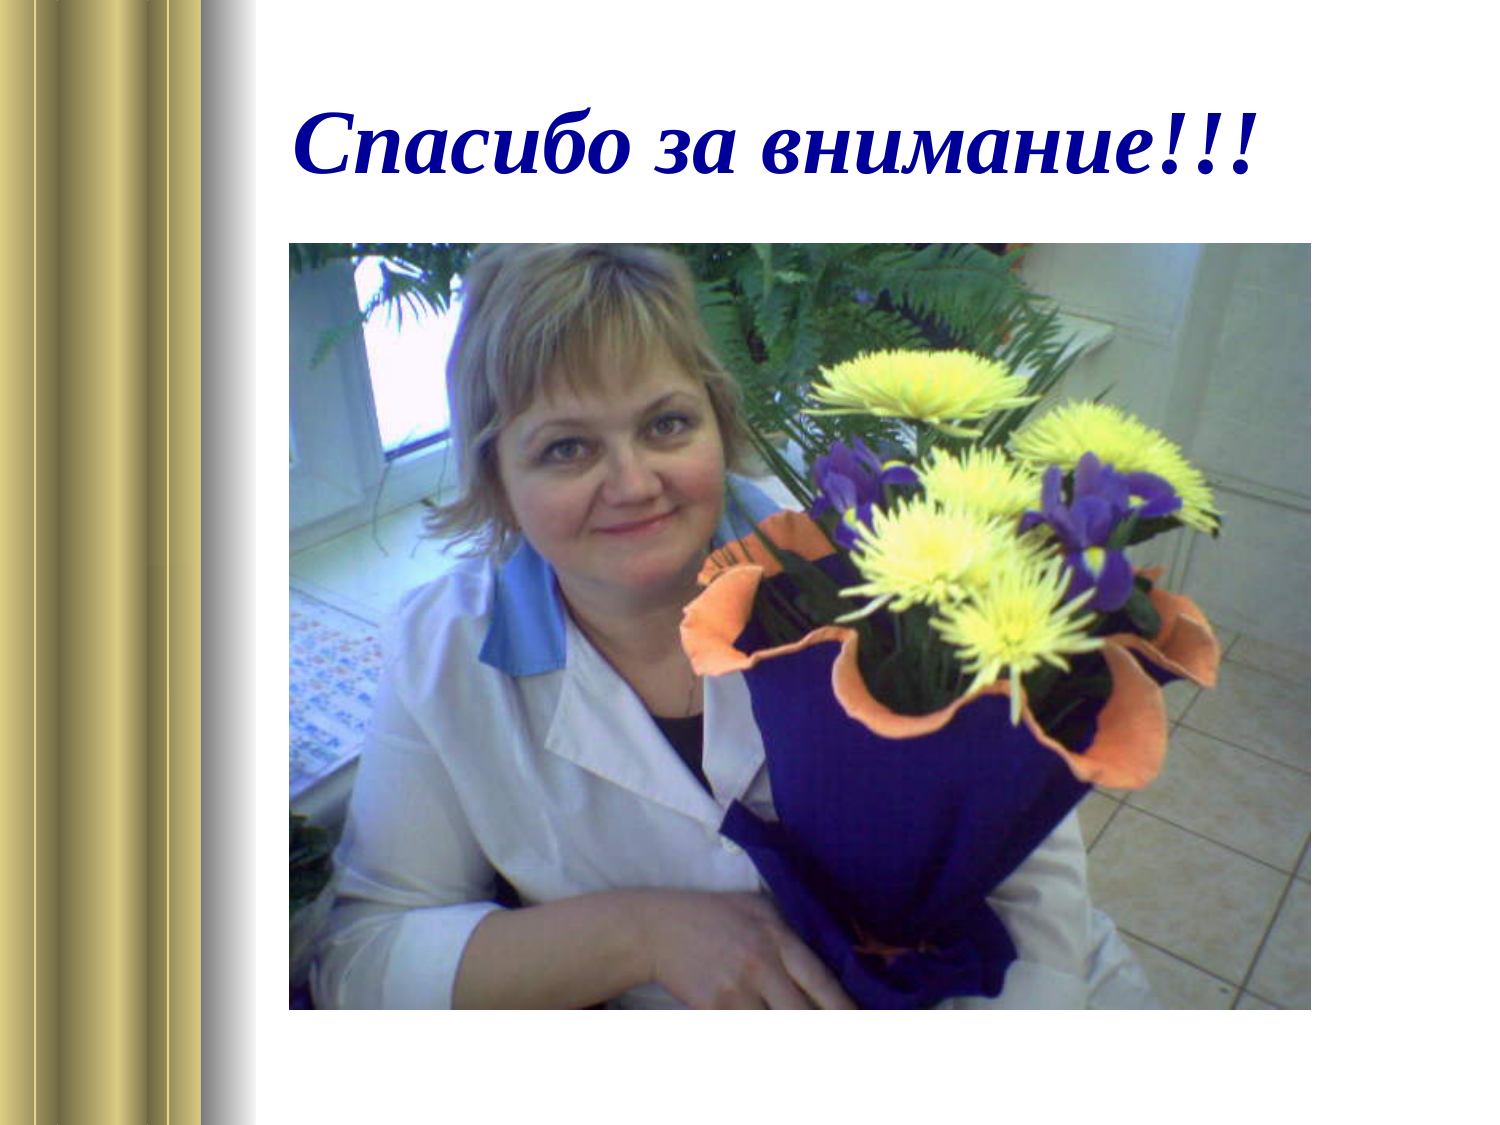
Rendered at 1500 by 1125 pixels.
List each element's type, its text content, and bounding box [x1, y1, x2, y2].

title Спасибо за внимание!!! [277, 42, 1326, 231]
picture [289, 243, 1311, 1010]
